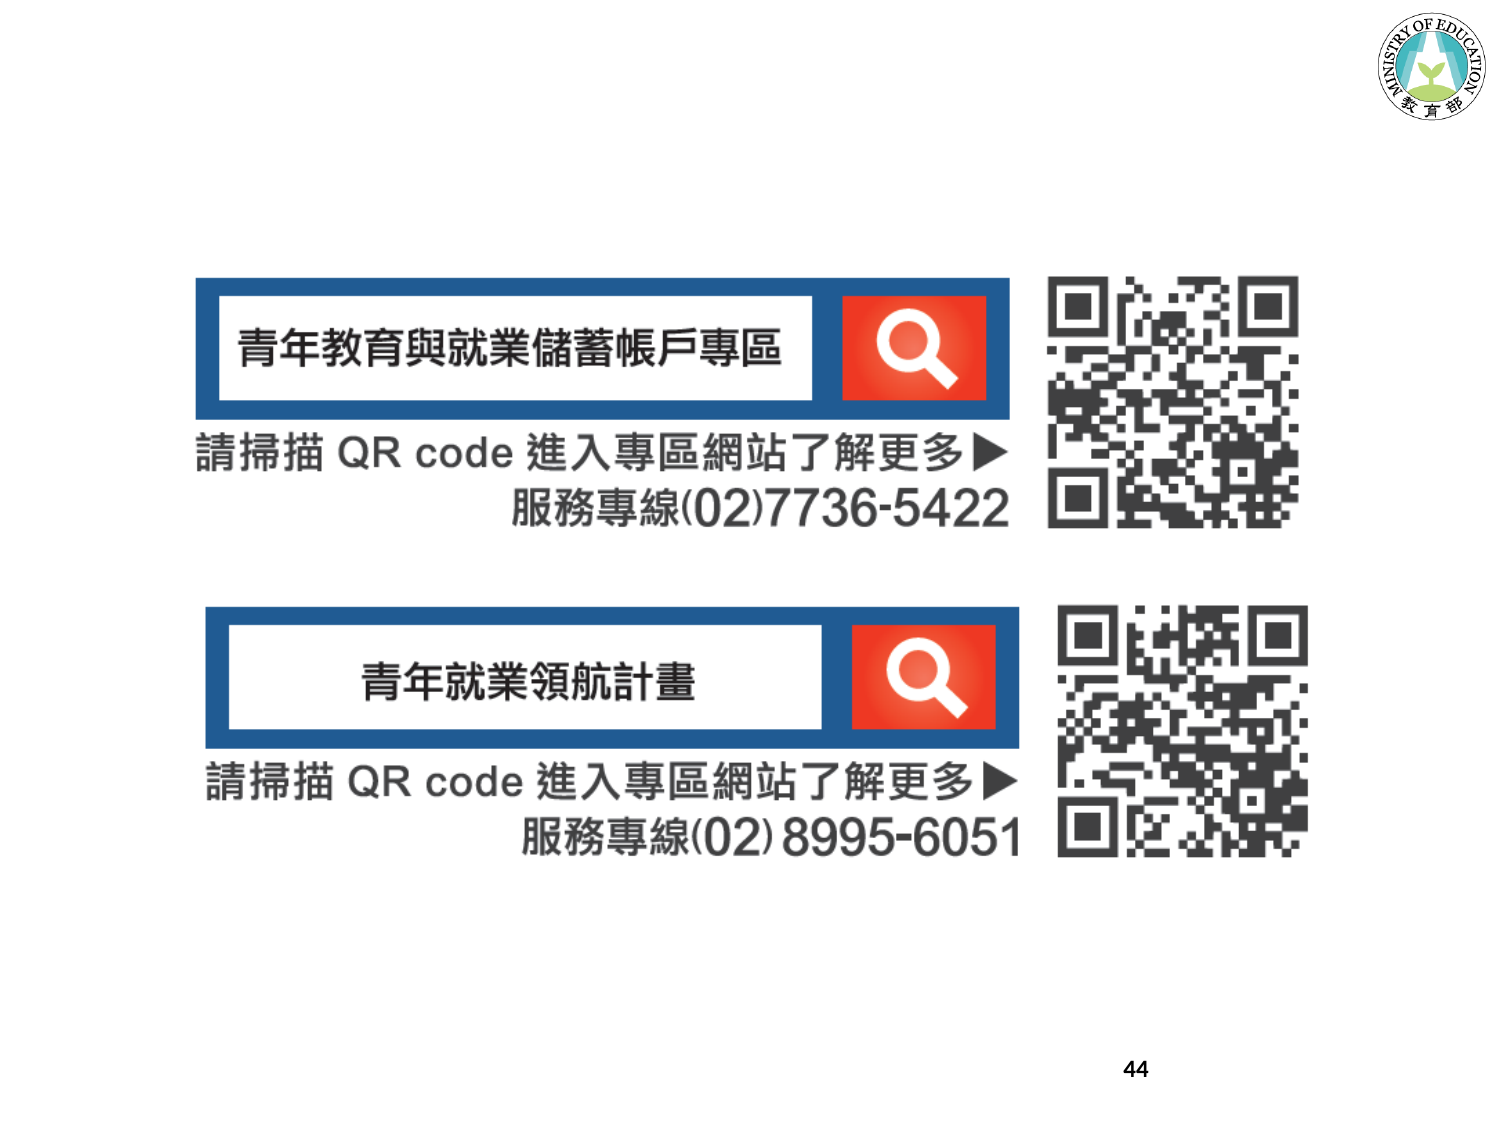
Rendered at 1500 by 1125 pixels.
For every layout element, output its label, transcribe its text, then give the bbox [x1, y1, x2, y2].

picture [160, 235, 1342, 894]
picture [1374, 10, 1488, 123]
text_box 44 [1108, 1037, 1459, 1098]
